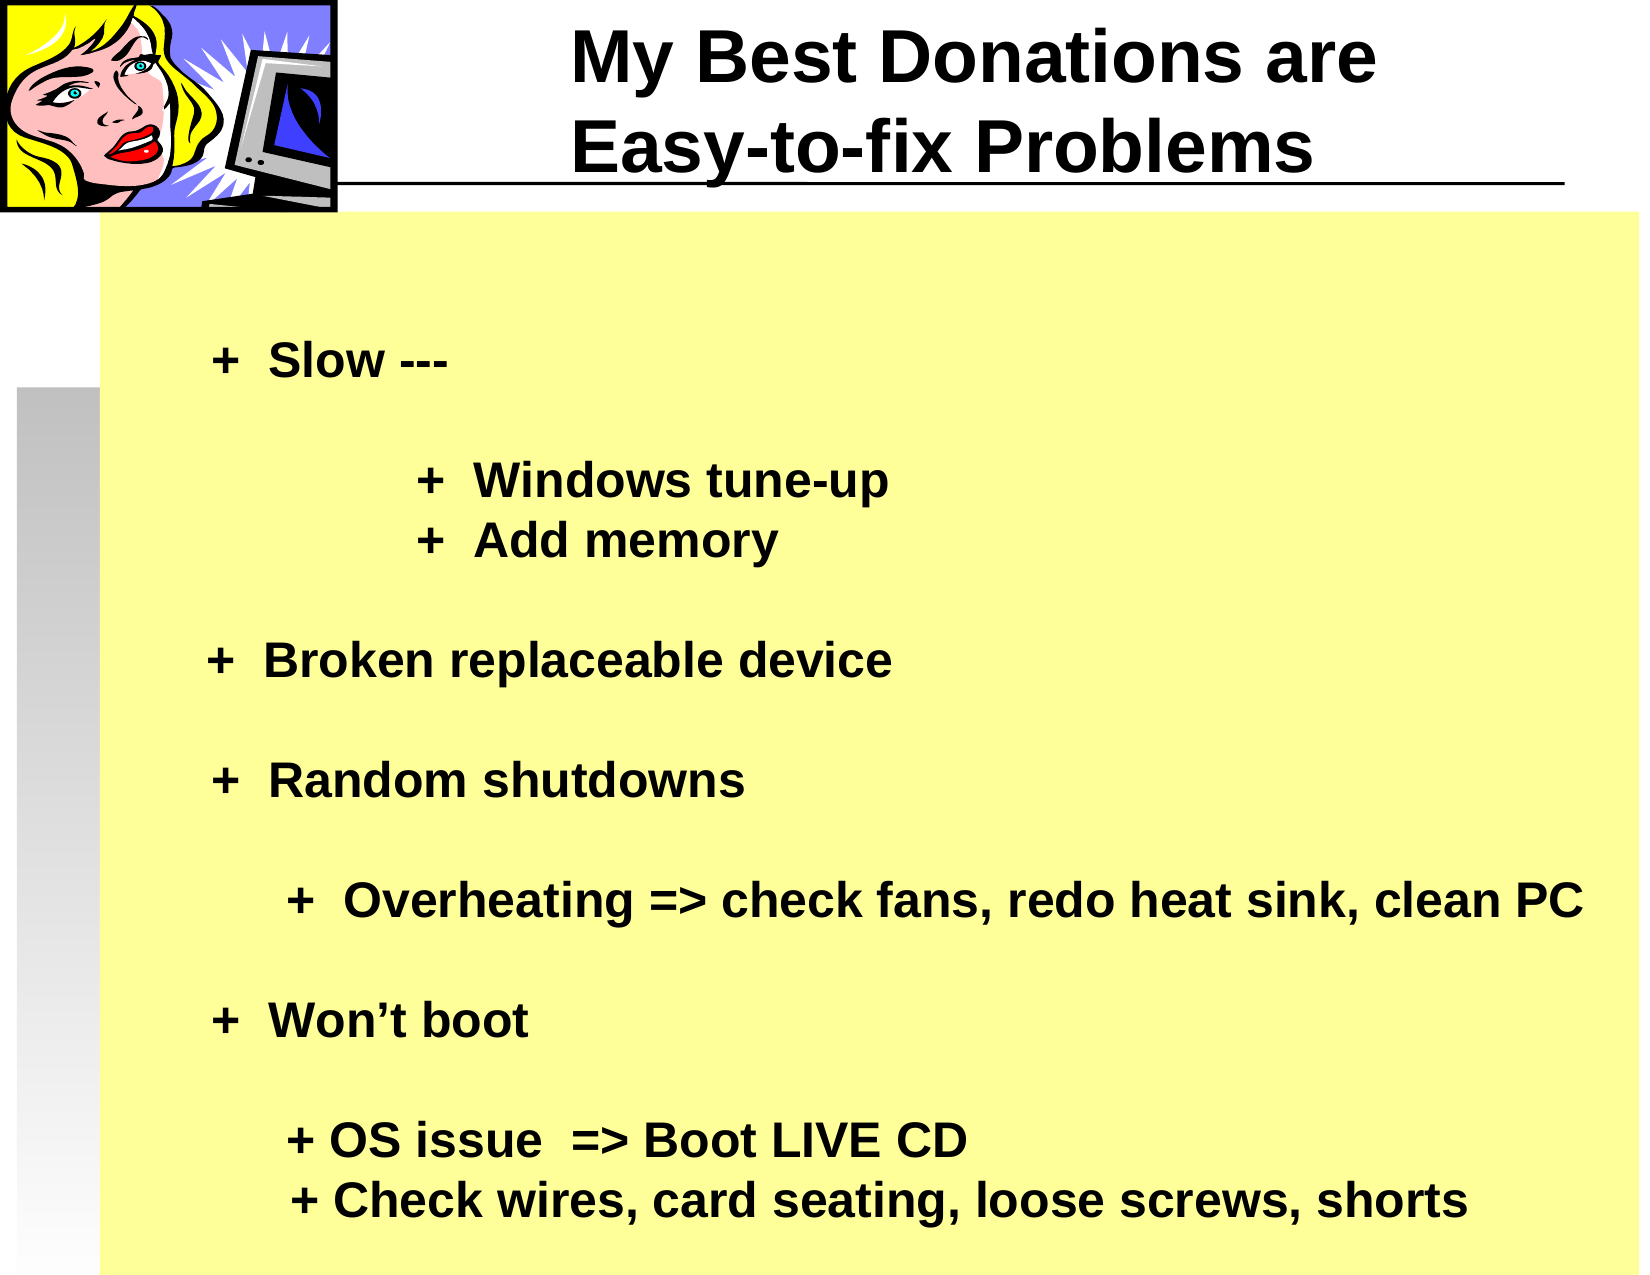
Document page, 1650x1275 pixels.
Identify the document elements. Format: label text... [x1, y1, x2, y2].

text_box My Best Donations are Easy-to-fix Problems [555, 0, 1415, 196]
text_box [16, 212, 1639, 1275]
picture [0, 0, 338, 213]
text_box + Slow --- + Windows tune-up + Add memory + Broken replaceable device + Random shutdowns + Overheating => check fans, redo heat sink, clean PC + Won’t boot + OS issue => Boot LIVE CD + Check wires, card seating, loose screws, shorts [121, 259, 1602, 1236]
